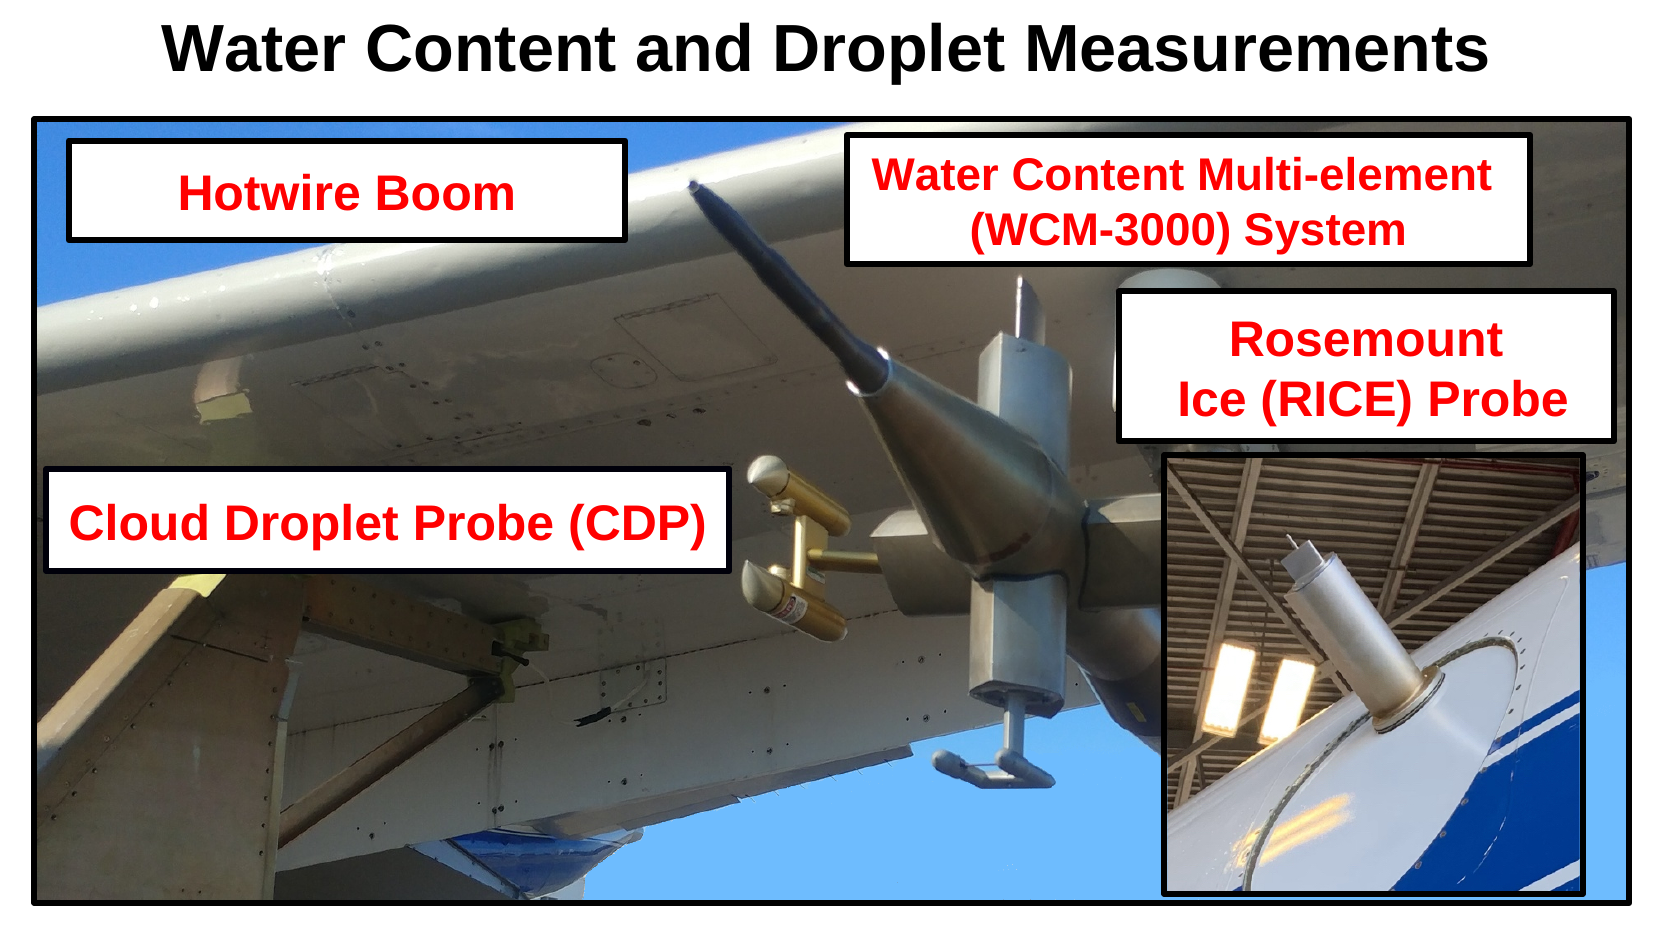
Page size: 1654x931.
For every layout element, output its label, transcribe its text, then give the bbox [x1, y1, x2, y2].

picture [37, 122, 1627, 901]
text_box Rosemount Ice (RICE) Probe [1118, 291, 1614, 442]
text_box Water Content Multi-element (WCM-3000) System [846, 135, 1531, 265]
text_box Hotwire Boom [68, 140, 626, 241]
text_box Water Content and Droplet Measurements [0, 12, 1654, 86]
text_box Cloud Droplet Probe (CDP) [46, 468, 730, 572]
